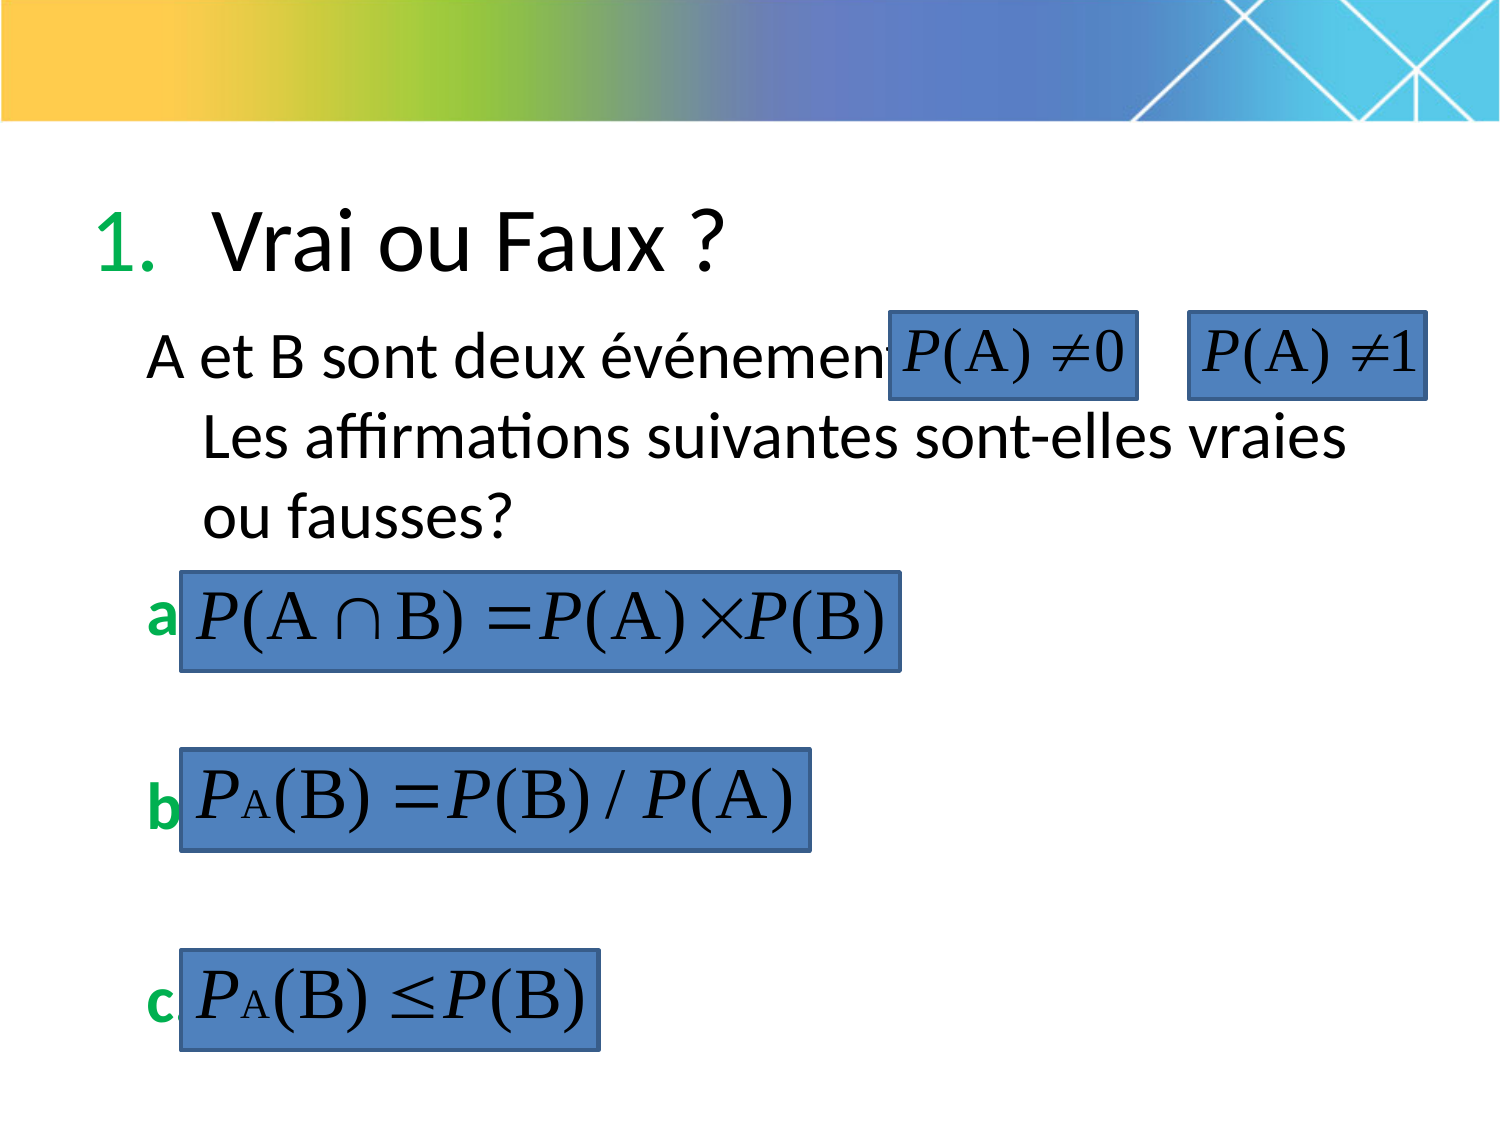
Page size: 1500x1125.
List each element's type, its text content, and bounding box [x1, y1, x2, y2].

chart [1191, 314, 1424, 398]
list A et B sont deux événements. et Les affirmations suivantes sont-elles vraies ou fausses? a. b. c. [75, 304, 1426, 1067]
chart [183, 751, 808, 849]
chart [183, 952, 597, 1049]
chart [891, 314, 1135, 398]
title Vrai ou Faux ? [75, 164, 1426, 304]
chart [183, 574, 898, 669]
